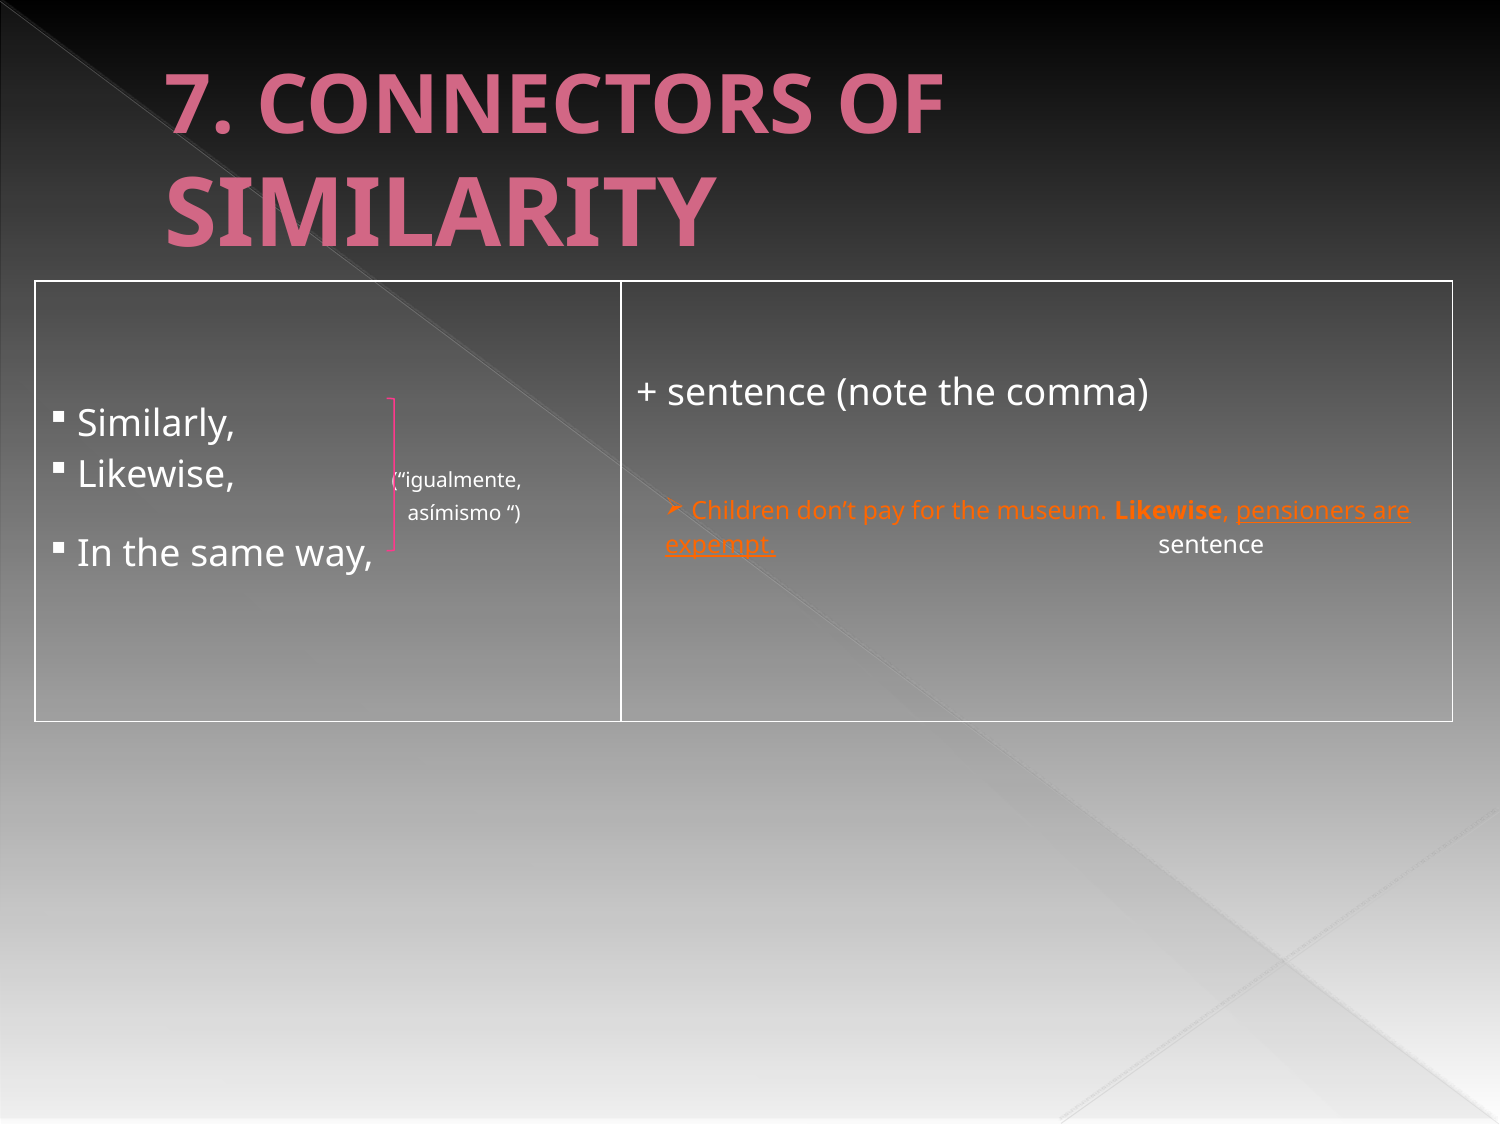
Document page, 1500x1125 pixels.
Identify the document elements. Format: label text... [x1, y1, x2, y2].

table_header + sentence (note the comma) Children don’t pay for the museum. Likewise, pensioners are expempt. sentence [622, 282, 1452, 721]
title 7. CONNECTORS OF SIMILARITY [75, 43, 1425, 274]
table_header Similarly, Likewise, (“igualmente, asímismo “) In the same way, [36, 282, 620, 721]
